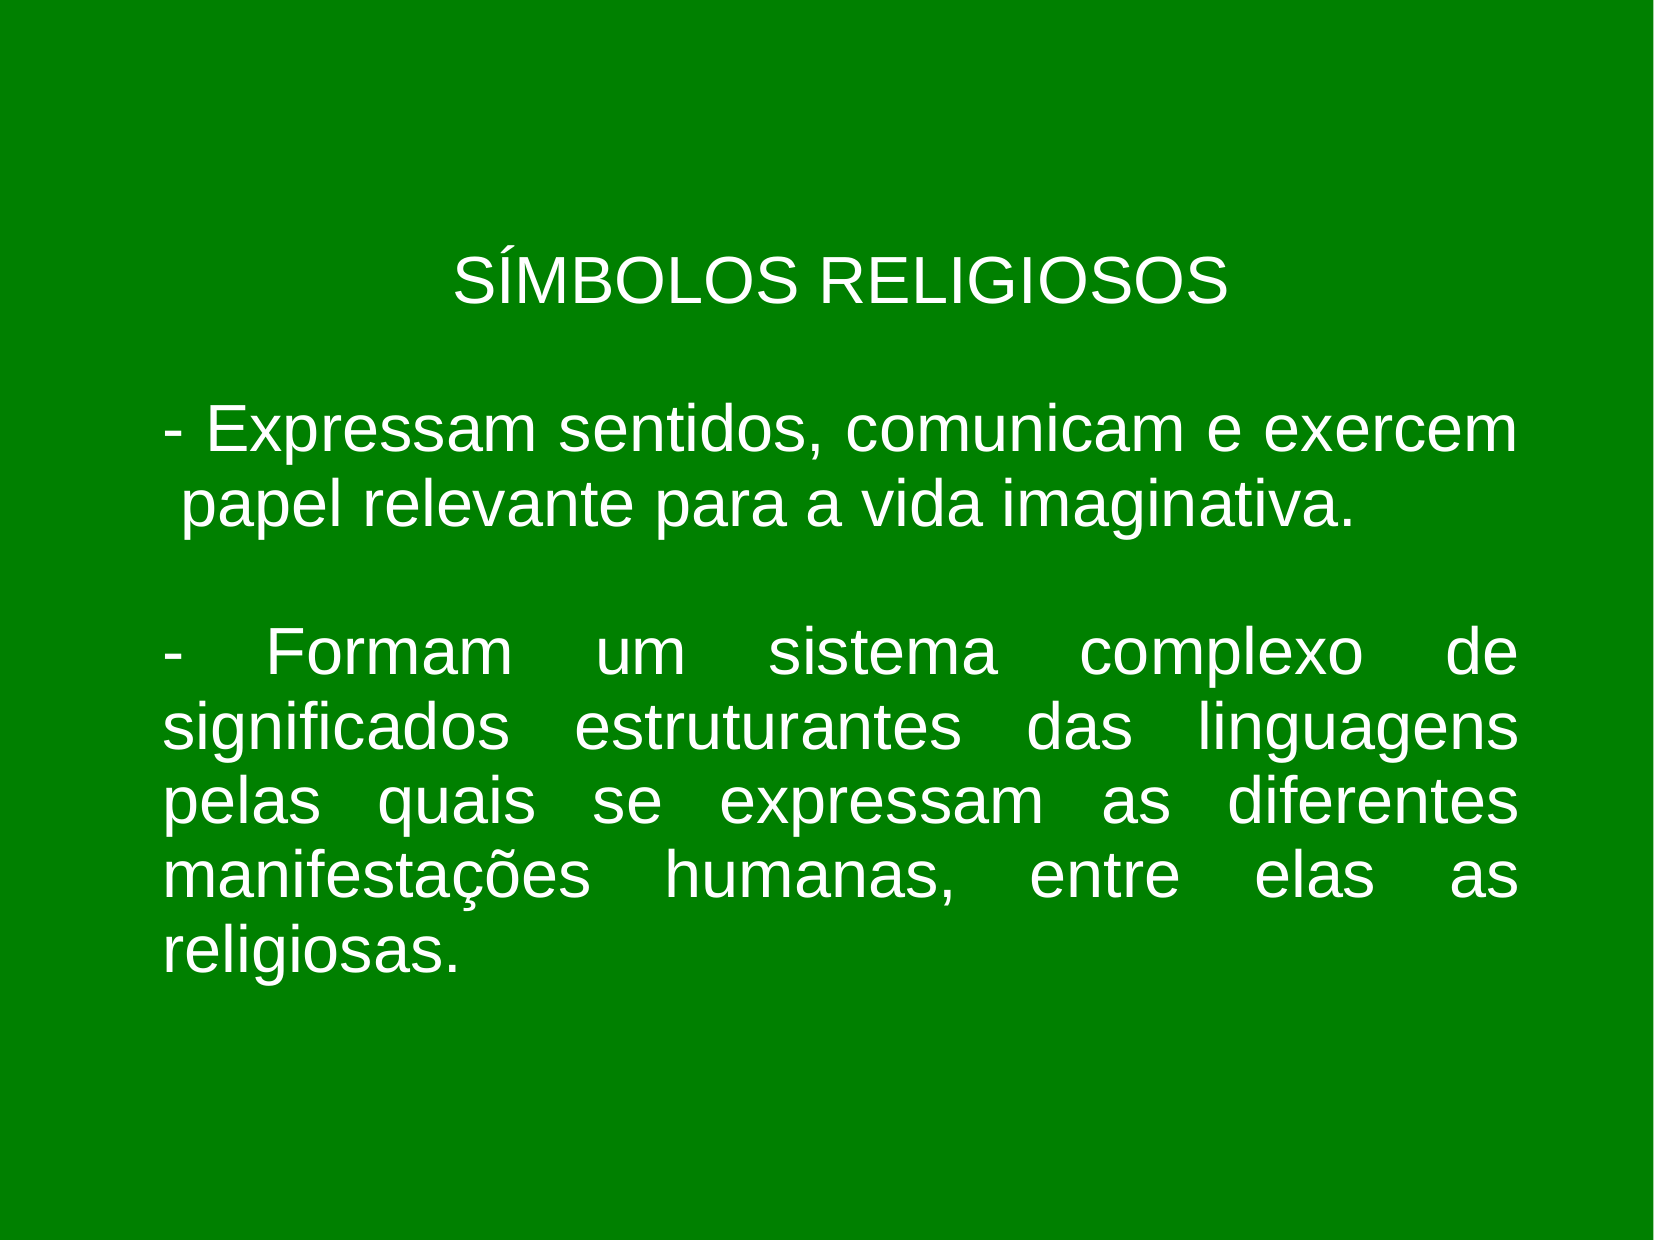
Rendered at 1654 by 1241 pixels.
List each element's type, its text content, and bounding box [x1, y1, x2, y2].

text_box SÍMBOLOS RELIGIOSOS - Expressam sentidos, comunicam e exercem papel relevante para a vida imaginativa. - Formam um sistema complexo de significados estruturantes das linguagens pelas quais se expressam as diferentes manifestações humanas, entre elas as religiosas. [147, 236, 1536, 1241]
